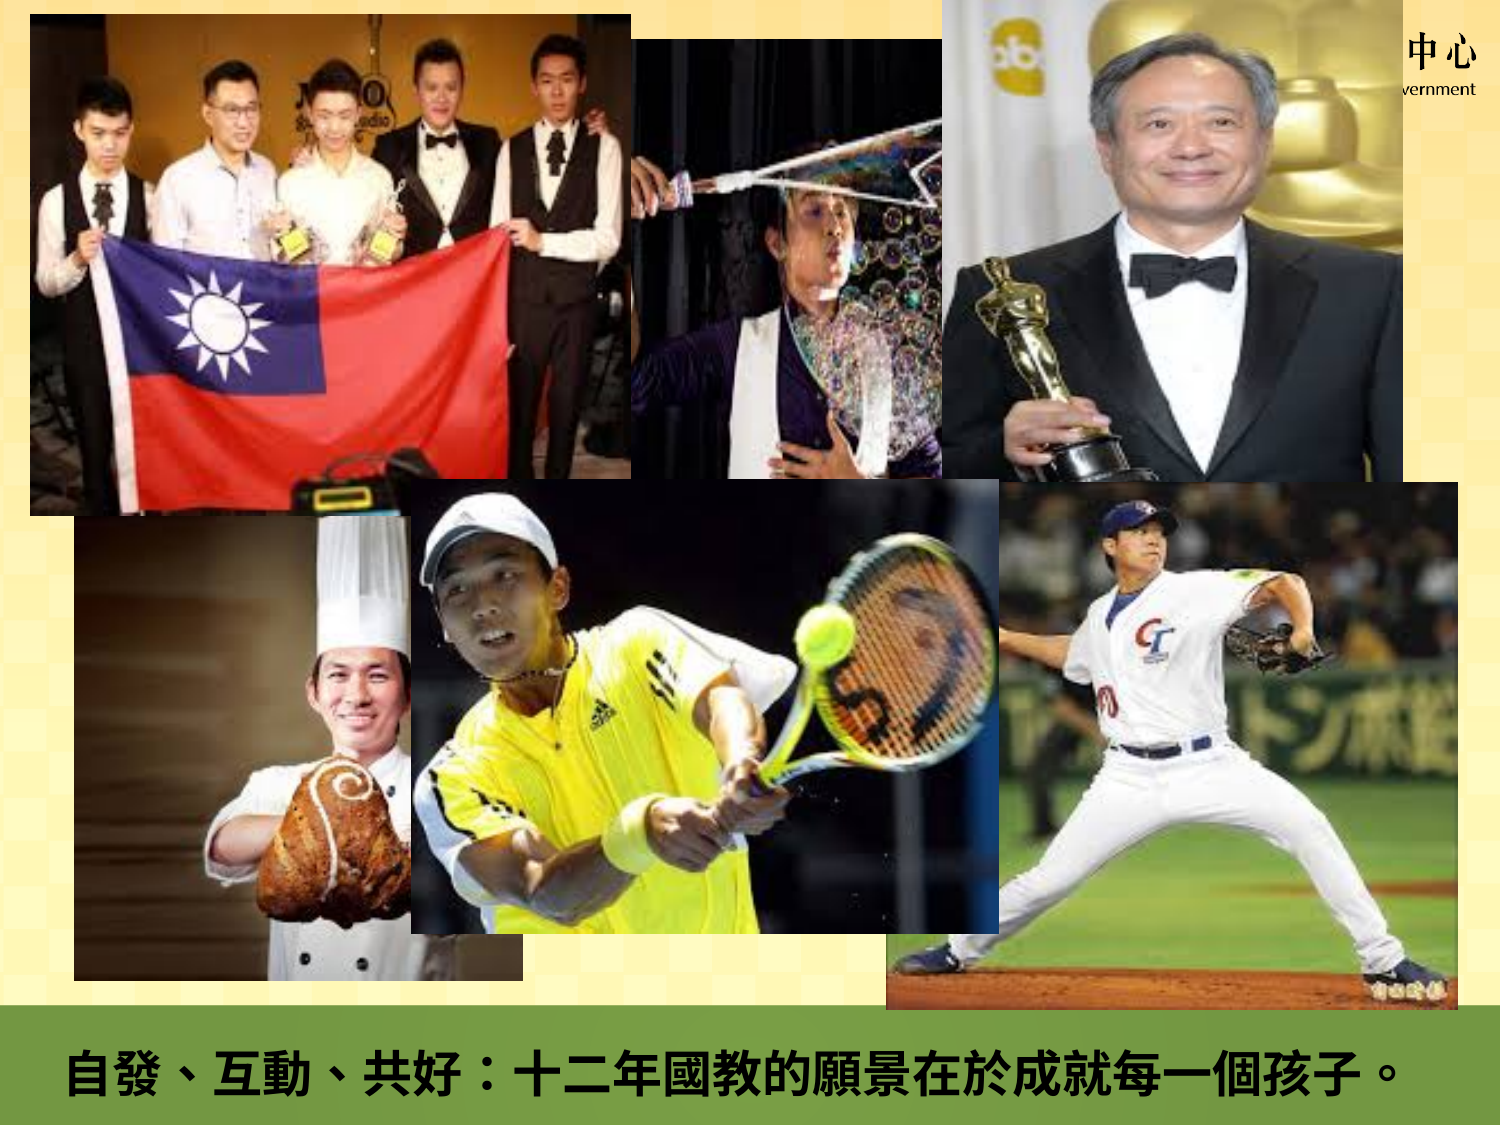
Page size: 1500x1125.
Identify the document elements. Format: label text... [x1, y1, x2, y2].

picture [30, 0, 1458, 1010]
text_box 自發、互動、共好：十二年國教的願景在於成就每一個孩子。 [47, 1035, 1458, 1112]
